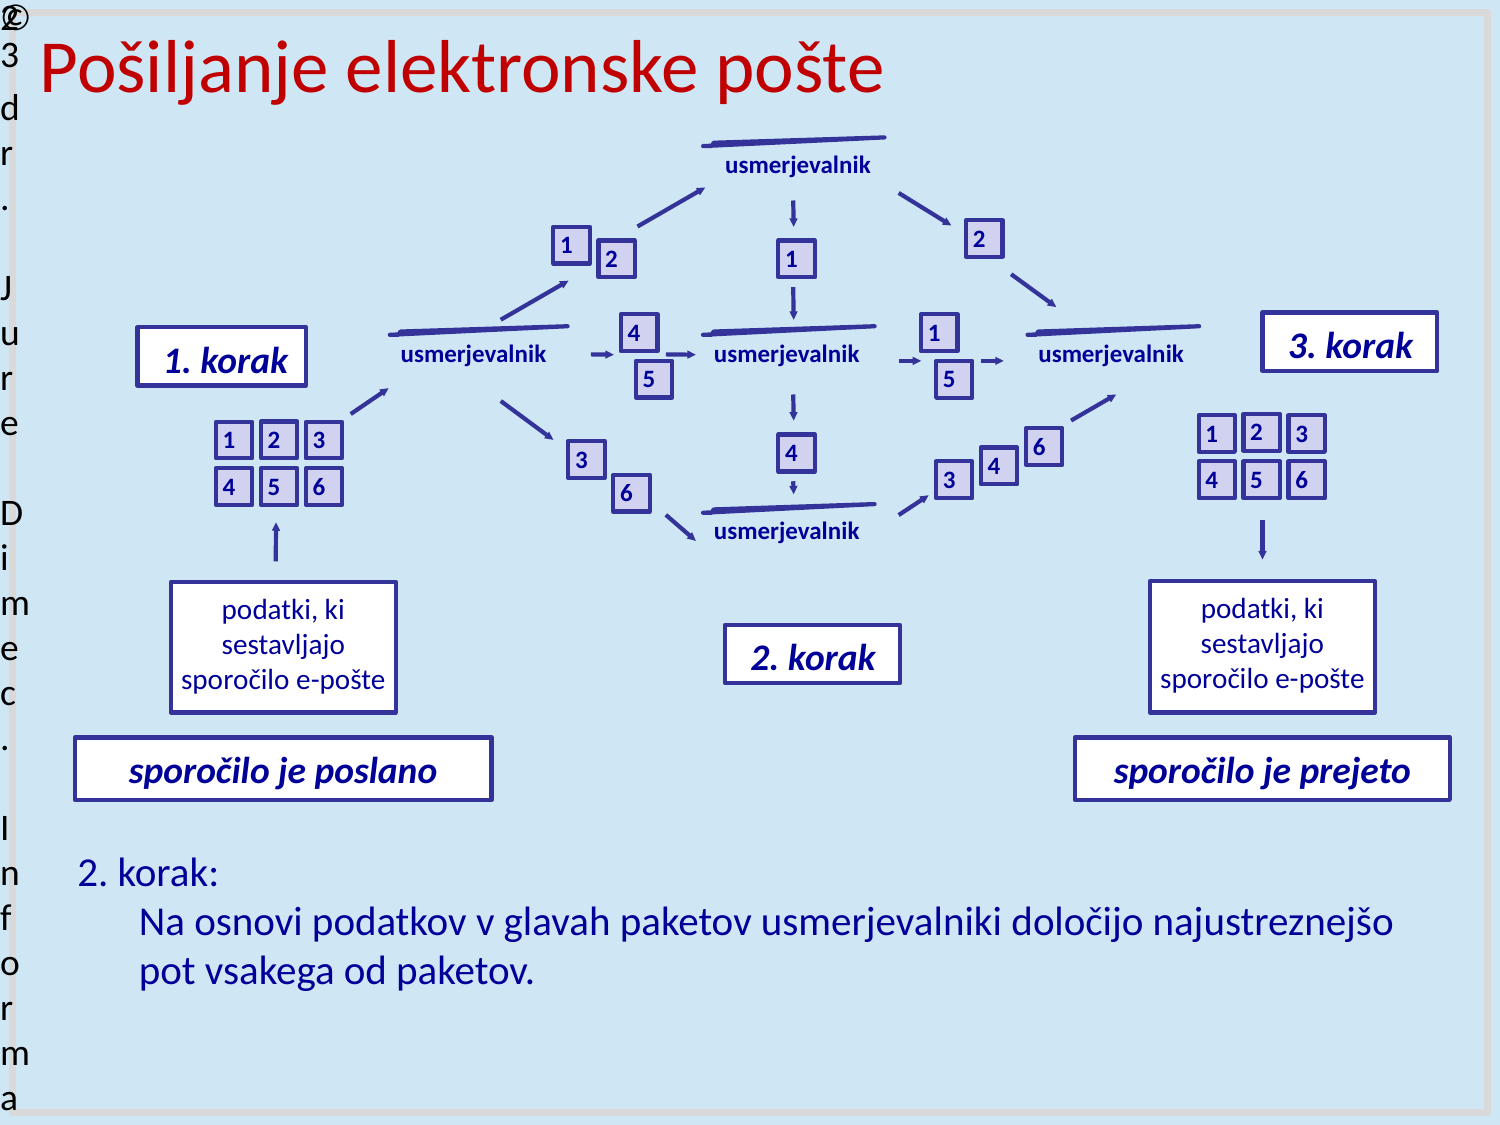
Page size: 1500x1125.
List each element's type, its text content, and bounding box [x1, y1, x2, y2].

text_box 3 [568, 441, 605, 478]
text_box usmerjevalnik [389, 326, 568, 335]
text_box 4 [620, 314, 658, 352]
text_box 4 [1198, 461, 1235, 499]
text_box 3. korak [1262, 312, 1438, 371]
text_box 2 [598, 240, 635, 278]
text_box 3 [936, 461, 973, 499]
text_box 3 [305, 421, 343, 459]
title Pošiljanje elektronske pošte [24, 12, 988, 113]
text_box 2 [966, 220, 1003, 257]
text_box 4 [980, 447, 1018, 485]
text_box usmerjevalnik [1027, 326, 1200, 335]
text_box sporočilo je poslano [74, 737, 492, 800]
text_box 2 [1243, 413, 1280, 451]
text_box 5 [260, 468, 298, 505]
text_box usmerjevalnik [703, 326, 875, 335]
text_box 6 [1288, 461, 1325, 499]
text_box 1 [553, 226, 591, 264]
text_box sporočilo je prejeto [1074, 737, 1450, 800]
text_box podatki, ki sestavljajo sporočilo e-pošte [170, 582, 396, 713]
text_box 4 [778, 434, 816, 472]
text_box 1 [215, 421, 253, 459]
text_box 6 [305, 468, 343, 505]
text_box podatki, ki sestavljajo sporočilo e-pošte [1149, 581, 1375, 713]
text_box 5 [936, 360, 973, 398]
text_box usmerjevalnik [703, 504, 875, 513]
text_box 6 [1026, 428, 1063, 465]
text_box 5 [635, 360, 673, 398]
text_box 1 [1198, 415, 1235, 452]
text_box 1 [778, 240, 816, 278]
text_box 5 [1243, 461, 1280, 499]
text_box usmerjevalnik [703, 137, 885, 147]
list 2. korak: Na osnovi podatkov v glavah paketov usmerjevalniki določijo najustreznejšo pot vsakega od paketov. [62, 837, 1463, 1000]
text_box 3 [1288, 415, 1325, 452]
text_box 1. korak [137, 327, 306, 386]
text_box 1 [921, 314, 958, 352]
text_box 6 [613, 474, 650, 512]
text_box 2 [260, 421, 298, 459]
text_box 4 [215, 468, 253, 505]
text_box 2. korak [725, 624, 900, 684]
